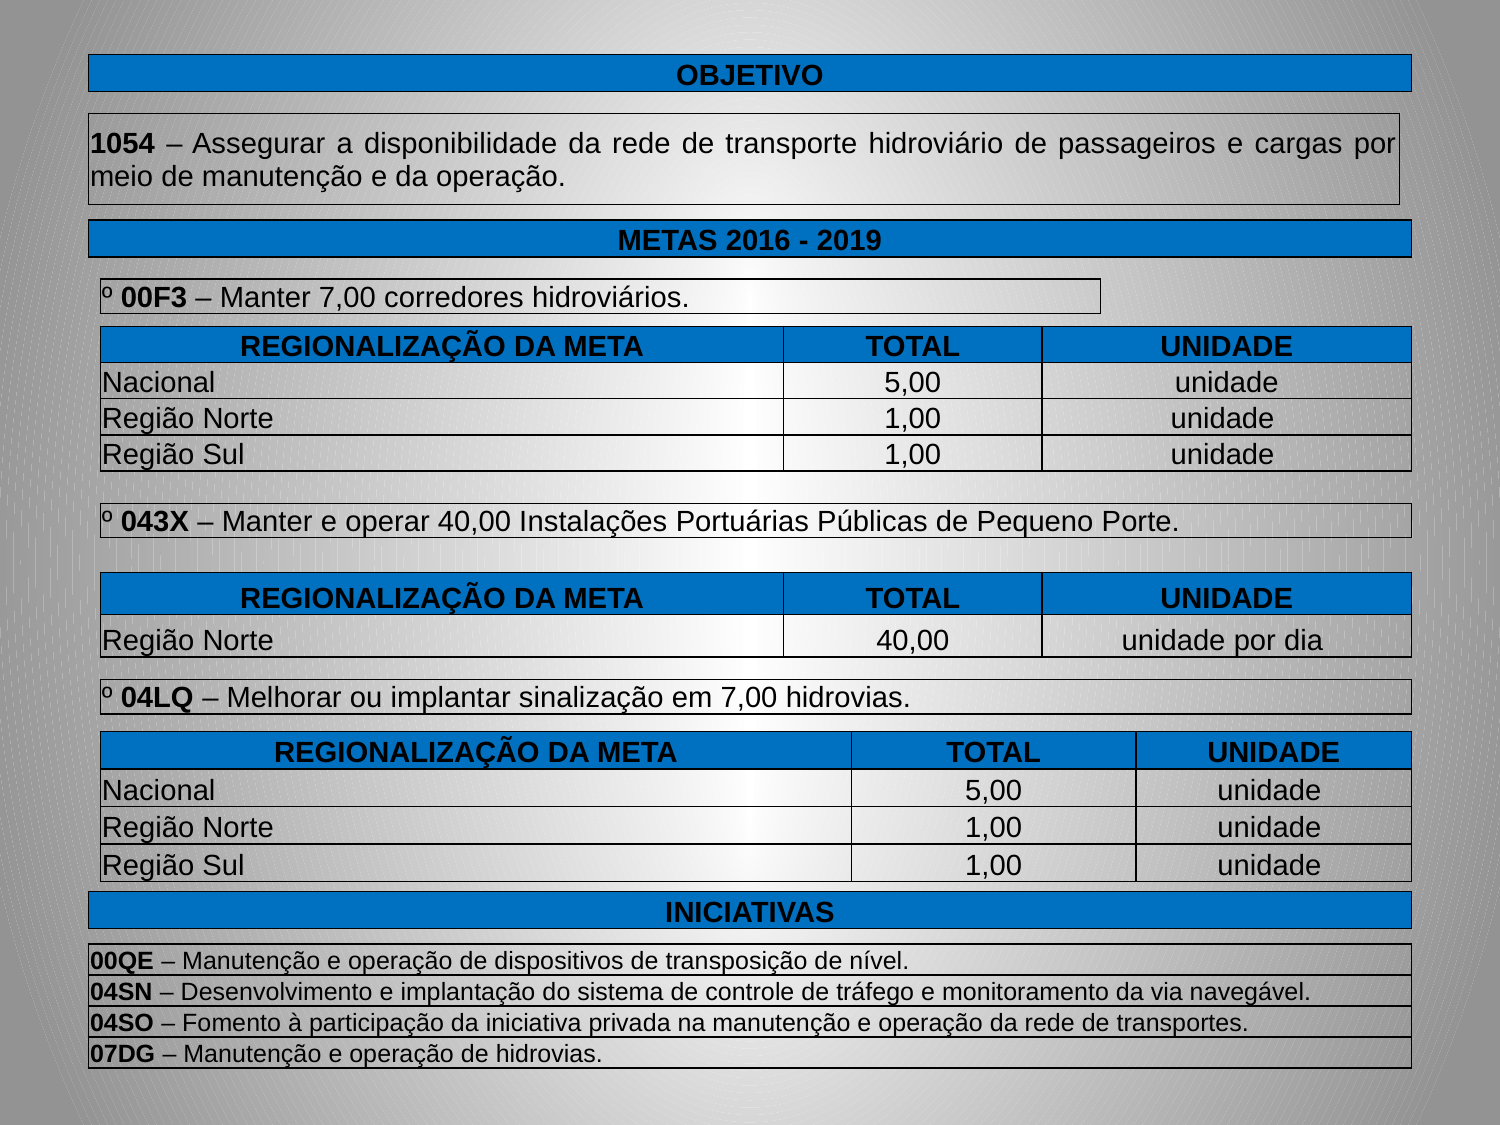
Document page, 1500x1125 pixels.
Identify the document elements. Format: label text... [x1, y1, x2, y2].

table_header TOTAL [852, 732, 1135, 768]
table_header REGIONALIZAÇÃO DA META [101, 327, 783, 362]
table_header UNIDADE [1137, 732, 1411, 768]
table_header TOTAL [784, 327, 1041, 362]
table_cell Região Norte [101, 615, 783, 656]
table_cell unidade [1137, 845, 1411, 881]
table_cell 40,00 [784, 615, 1041, 656]
table_cell 1,00 [784, 436, 1041, 470]
table_cell Região Norte [101, 399, 783, 434]
table_header UNIDADE [1043, 573, 1411, 614]
table_cell Região Sul [101, 845, 851, 881]
table_cell unidade [1043, 436, 1411, 470]
table_header INICIATIVAS [89, 892, 1411, 928]
table_cell unidade [1043, 399, 1411, 434]
table_header 00QE – Manutenção e operação de dispositivos de transposição de nível. [89, 945, 1411, 974]
table_cell Nacional [101, 770, 851, 806]
table_cell 5,00 [784, 363, 1041, 398]
table_header 1054 – Assegurar a disponibilidade da rede de transporte hidroviário de passageiros e cargas por meio de manutenção e da operação. [89, 114, 1399, 204]
table_cell 5,00 [852, 770, 1135, 806]
table_header REGIONALIZAÇÃO DA META [101, 573, 783, 614]
table_cell 1,00 [784, 399, 1041, 434]
table_header º 043X – Manter e operar 40,00 Instalações Portuárias Públicas de Pequeno Porte. [101, 504, 1411, 537]
table_cell Região Sul [101, 436, 783, 470]
table_header TOTAL [784, 573, 1041, 614]
table_cell unidade [1137, 770, 1411, 806]
table_cell 04SN – Desenvolvimento e implantação do sistema de controle de tráfego e monitoramento da via navegável. [89, 976, 1411, 1005]
table_cell Região Norte [101, 807, 851, 843]
table_header REGIONALIZAÇÃO DA META [101, 732, 851, 768]
table_cell Nacional [101, 363, 783, 398]
table_cell 07DG – Manutenção e operação de hidrovias. [89, 1038, 1411, 1067]
table_cell 04SO – Fomento à participação da iniciativa privada na manutenção e operação da rede de transportes. [89, 1007, 1411, 1036]
table_cell 1,00 [852, 845, 1135, 881]
table_cell unidade [1043, 363, 1411, 398]
table_header º 04LQ – Melhorar ou implantar sinalização em 7,00 hidrovias. [101, 680, 1411, 713]
table_cell unidade por dia [1043, 615, 1411, 656]
table_header OBJETIVO [89, 55, 1411, 91]
table_header º 00F3 – Manter 7,00 corredores hidroviários. [101, 280, 1100, 313]
table_header UNIDADE [1043, 327, 1411, 362]
table_cell 1,00 [852, 807, 1135, 843]
table_header METAS 2016 - 2019 [89, 221, 1411, 256]
table_cell unidade [1137, 807, 1411, 843]
